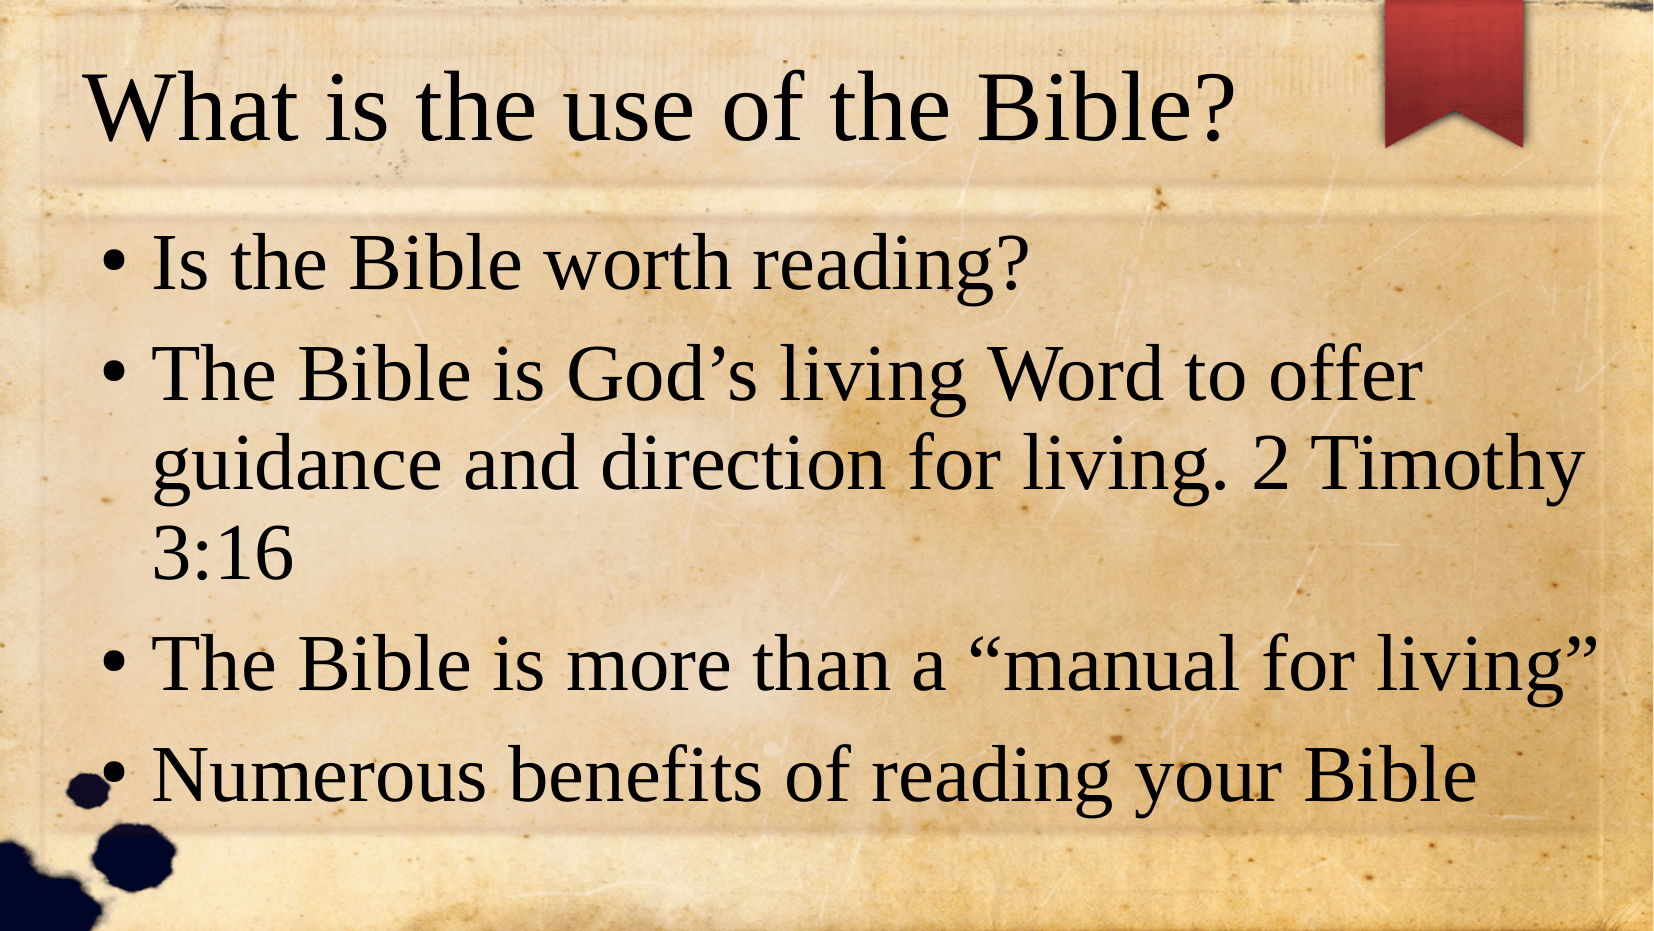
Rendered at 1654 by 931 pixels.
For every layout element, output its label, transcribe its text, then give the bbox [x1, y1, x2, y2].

title What is the use of the Bible? [82, 37, 1347, 178]
picture [0, 0, 1654, 931]
list Is the Bible worth reading? The Bible is God’s living Word to offer guidance and direction for living. 2 Timothy 3:16 The Bible is more than a “manual for living” Numerous benefits of reading your Bible [82, 217, 1613, 826]
